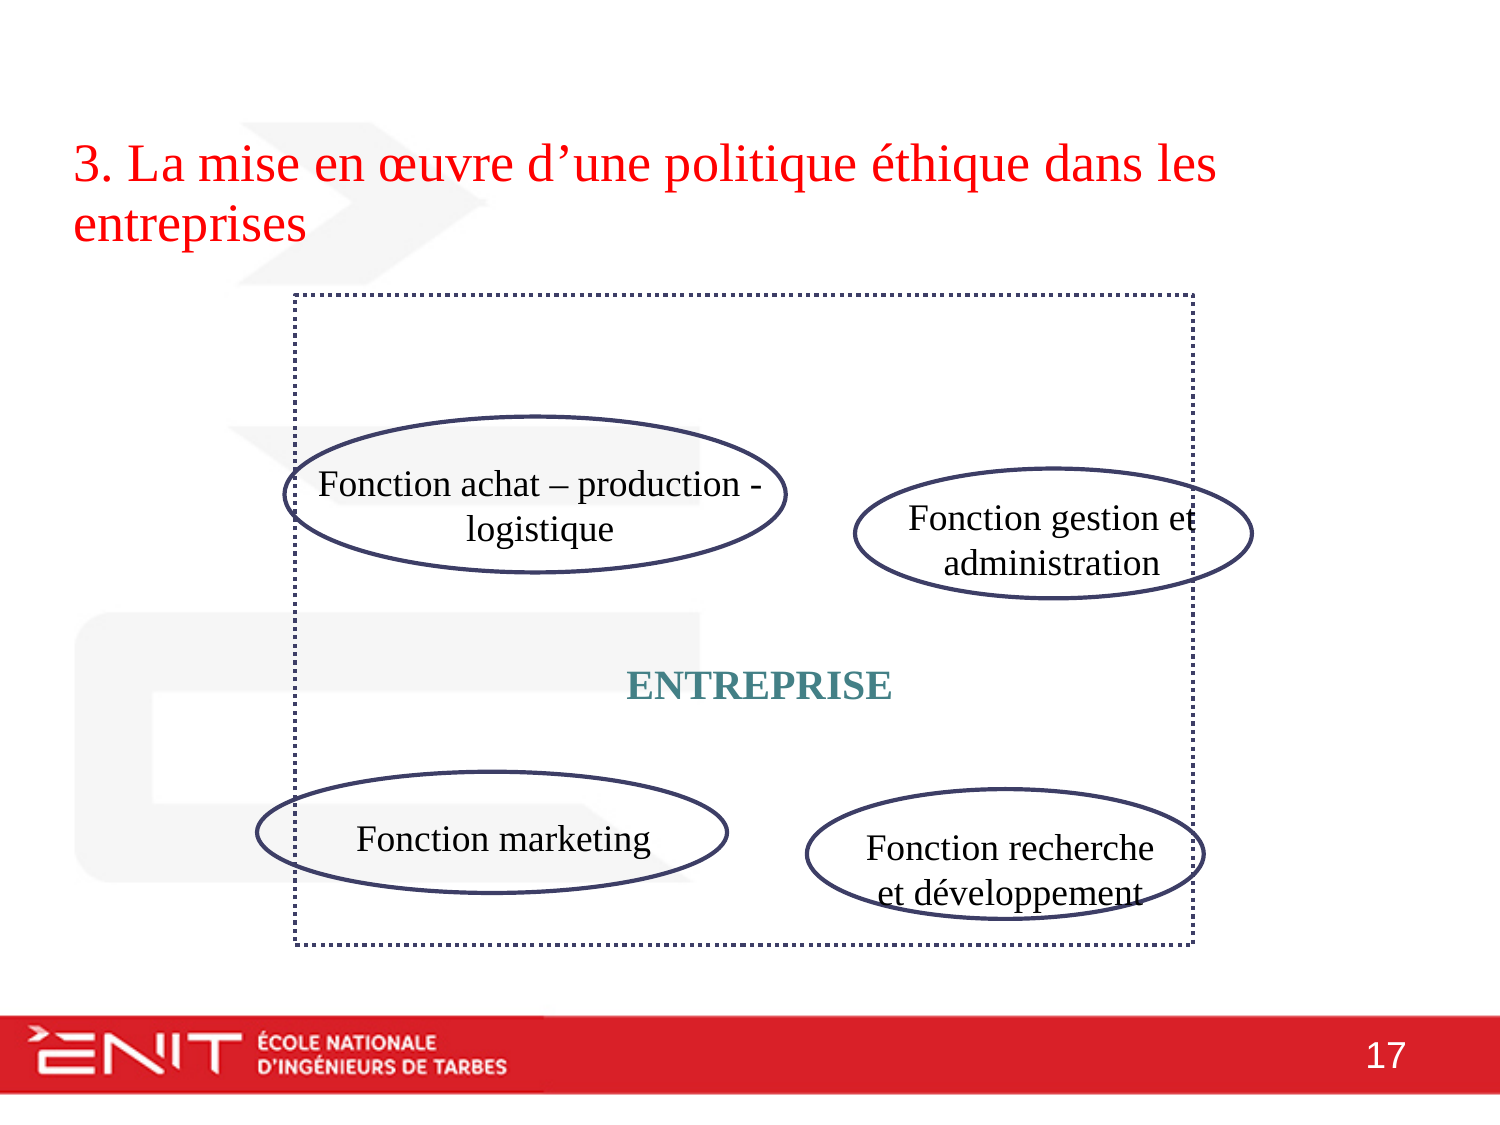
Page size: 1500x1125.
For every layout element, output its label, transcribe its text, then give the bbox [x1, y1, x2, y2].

text_box 3. La mise en œuvre d’une politique éthique dans les entreprises [59, 125, 1406, 261]
picture [0, 0, 1500, 1125]
text_box Fonction achat – production - logistique [294, 451, 786, 536]
text_box Fonction recherche et développement [838, 815, 1183, 900]
text_box <numéro> [1350, 1027, 1500, 1098]
text_box Fonction gestion et administration [879, 485, 1225, 571]
text_box ENTREPRISE [566, 650, 964, 713]
text_box Fonction marketing [294, 806, 713, 854]
